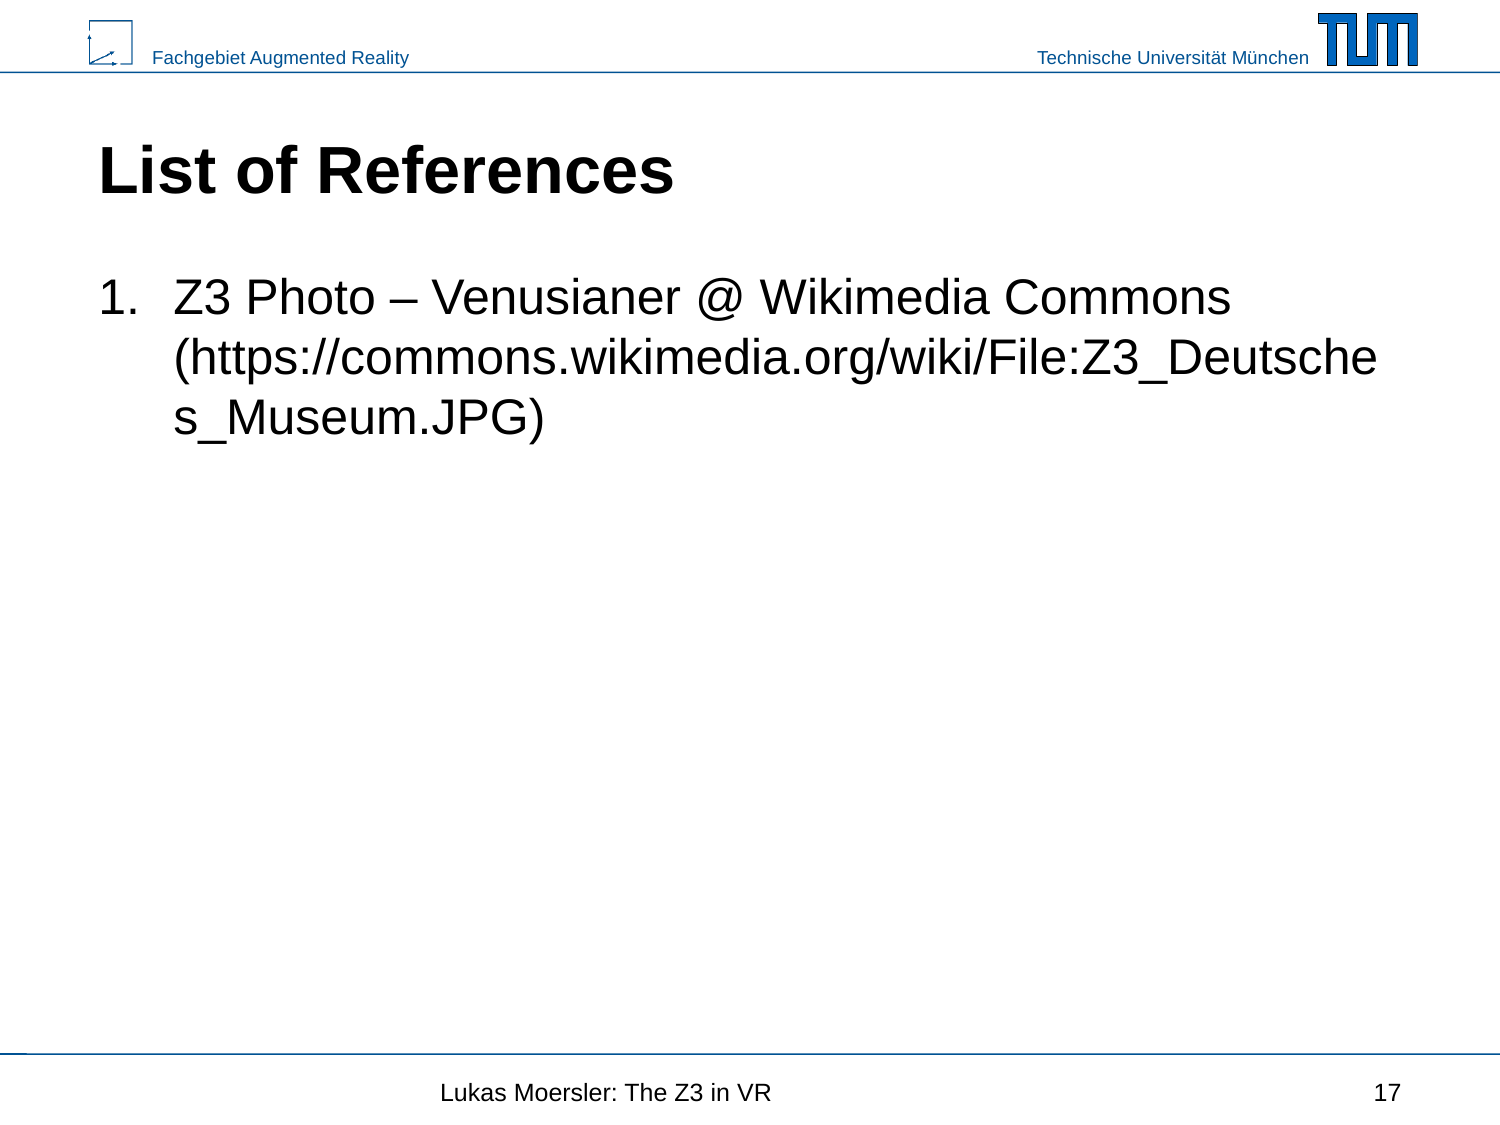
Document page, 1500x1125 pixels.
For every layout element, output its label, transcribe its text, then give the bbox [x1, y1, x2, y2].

footer Lukas Moersler: The Z3 in VR [425, 1066, 1075, 1117]
slide_number <Foliennummer> [1104, 1066, 1417, 1117]
title List of References [83, 114, 1417, 215]
list Z3 Photo – Venusianer @ Wikimedia Commons (https://commons.wikimedia.org/wiki/File:Z3_Deutsches_Museum.JPG) [83, 256, 1417, 1013]
picture [83, 14, 136, 68]
